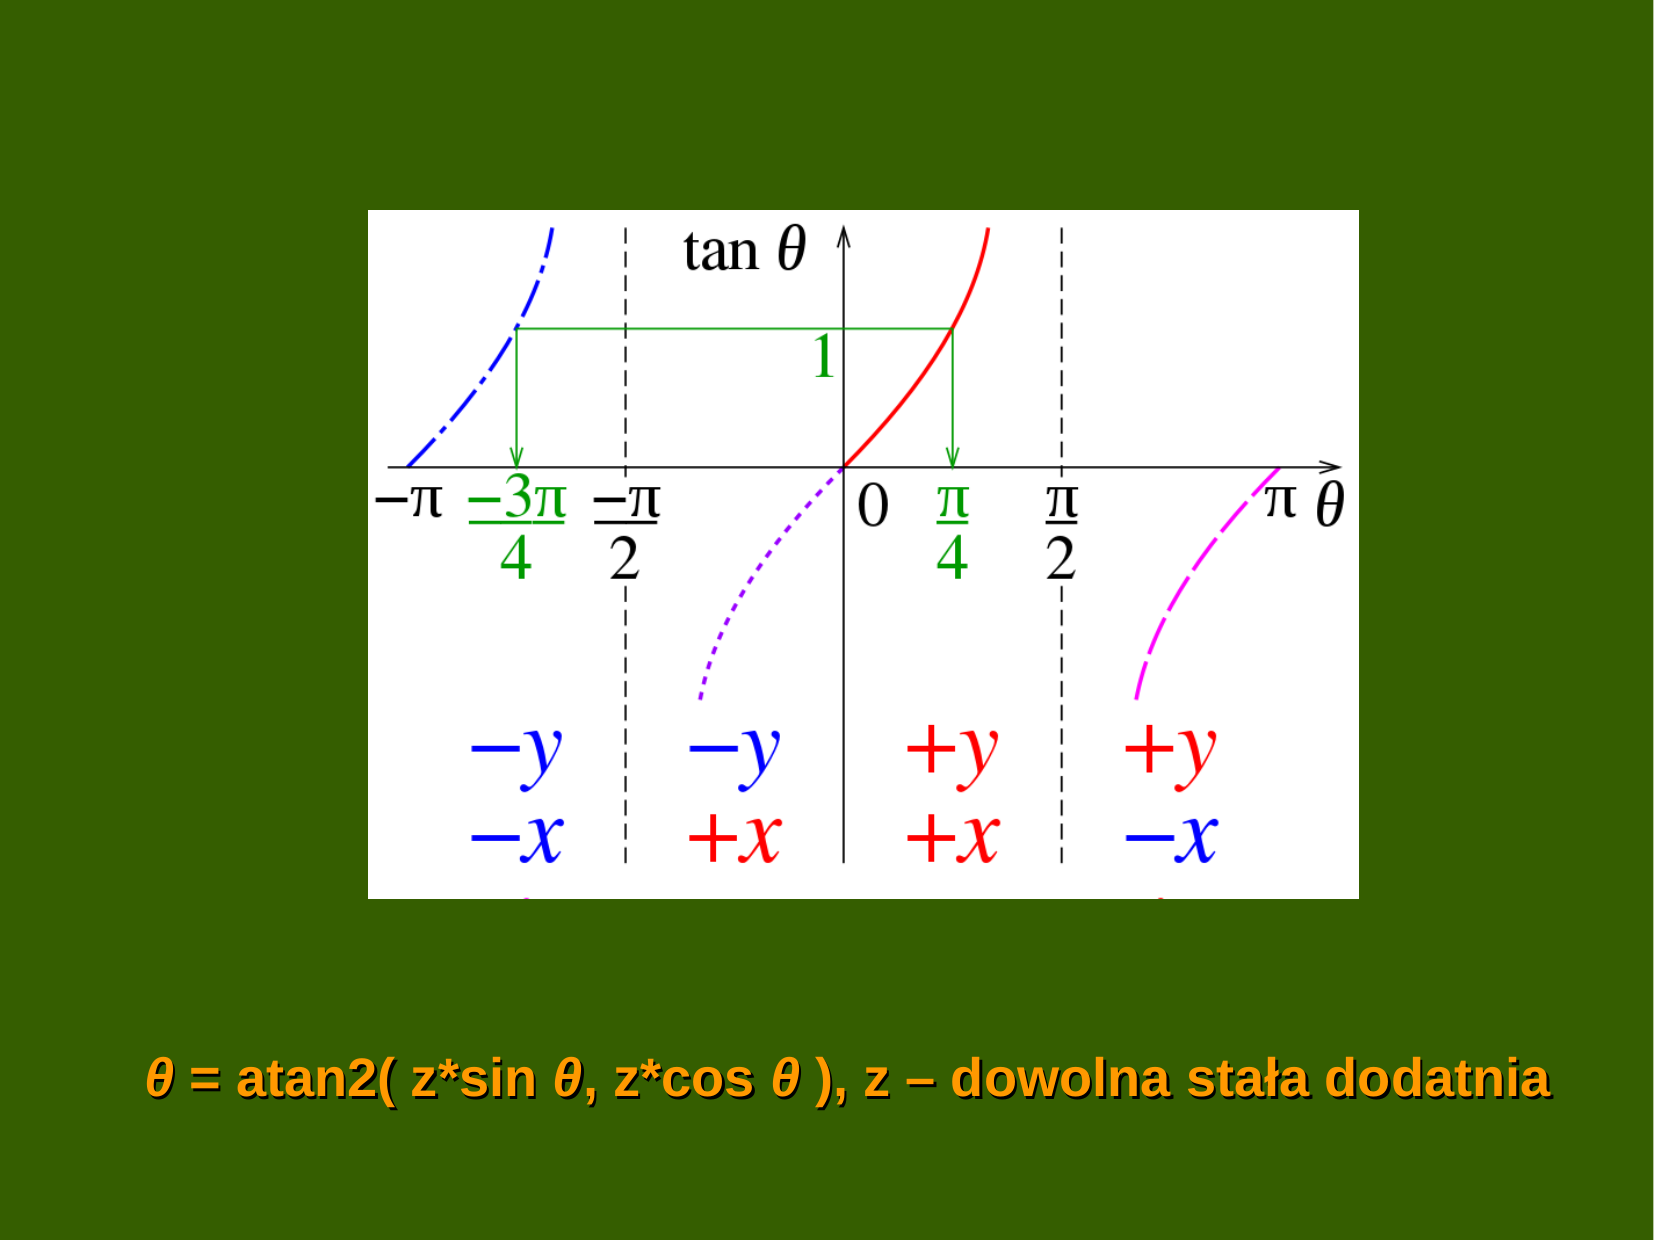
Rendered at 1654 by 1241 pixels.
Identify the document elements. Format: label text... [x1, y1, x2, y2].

picture [368, 210, 1359, 899]
text_box θ = atan2( z*sin θ, z*cos θ ), z – dowolna stała dodatnia [129, 1040, 1567, 1116]
